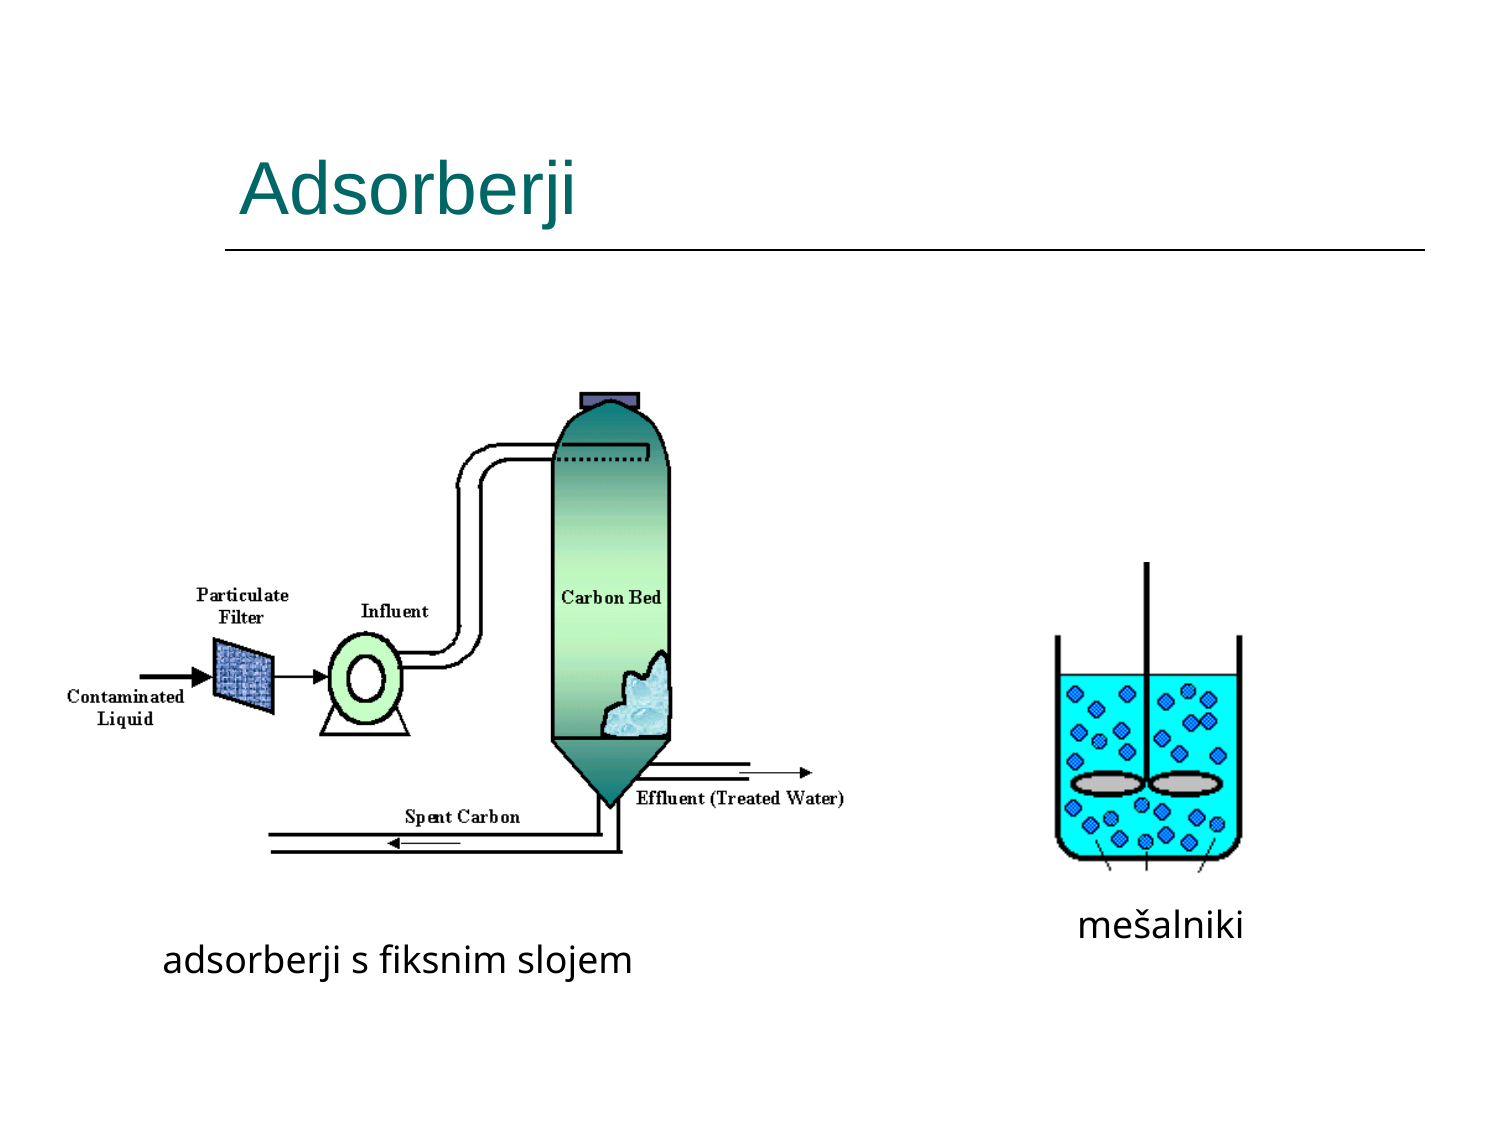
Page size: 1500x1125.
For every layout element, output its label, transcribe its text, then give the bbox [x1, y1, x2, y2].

picture [1038, 562, 1264, 875]
title Adsorberji [224, 49, 1425, 237]
picture [53, 371, 857, 880]
text_box adsorberji s fiksnim slojem [147, 928, 969, 1015]
text_box mešalniki [1062, 893, 1260, 954]
